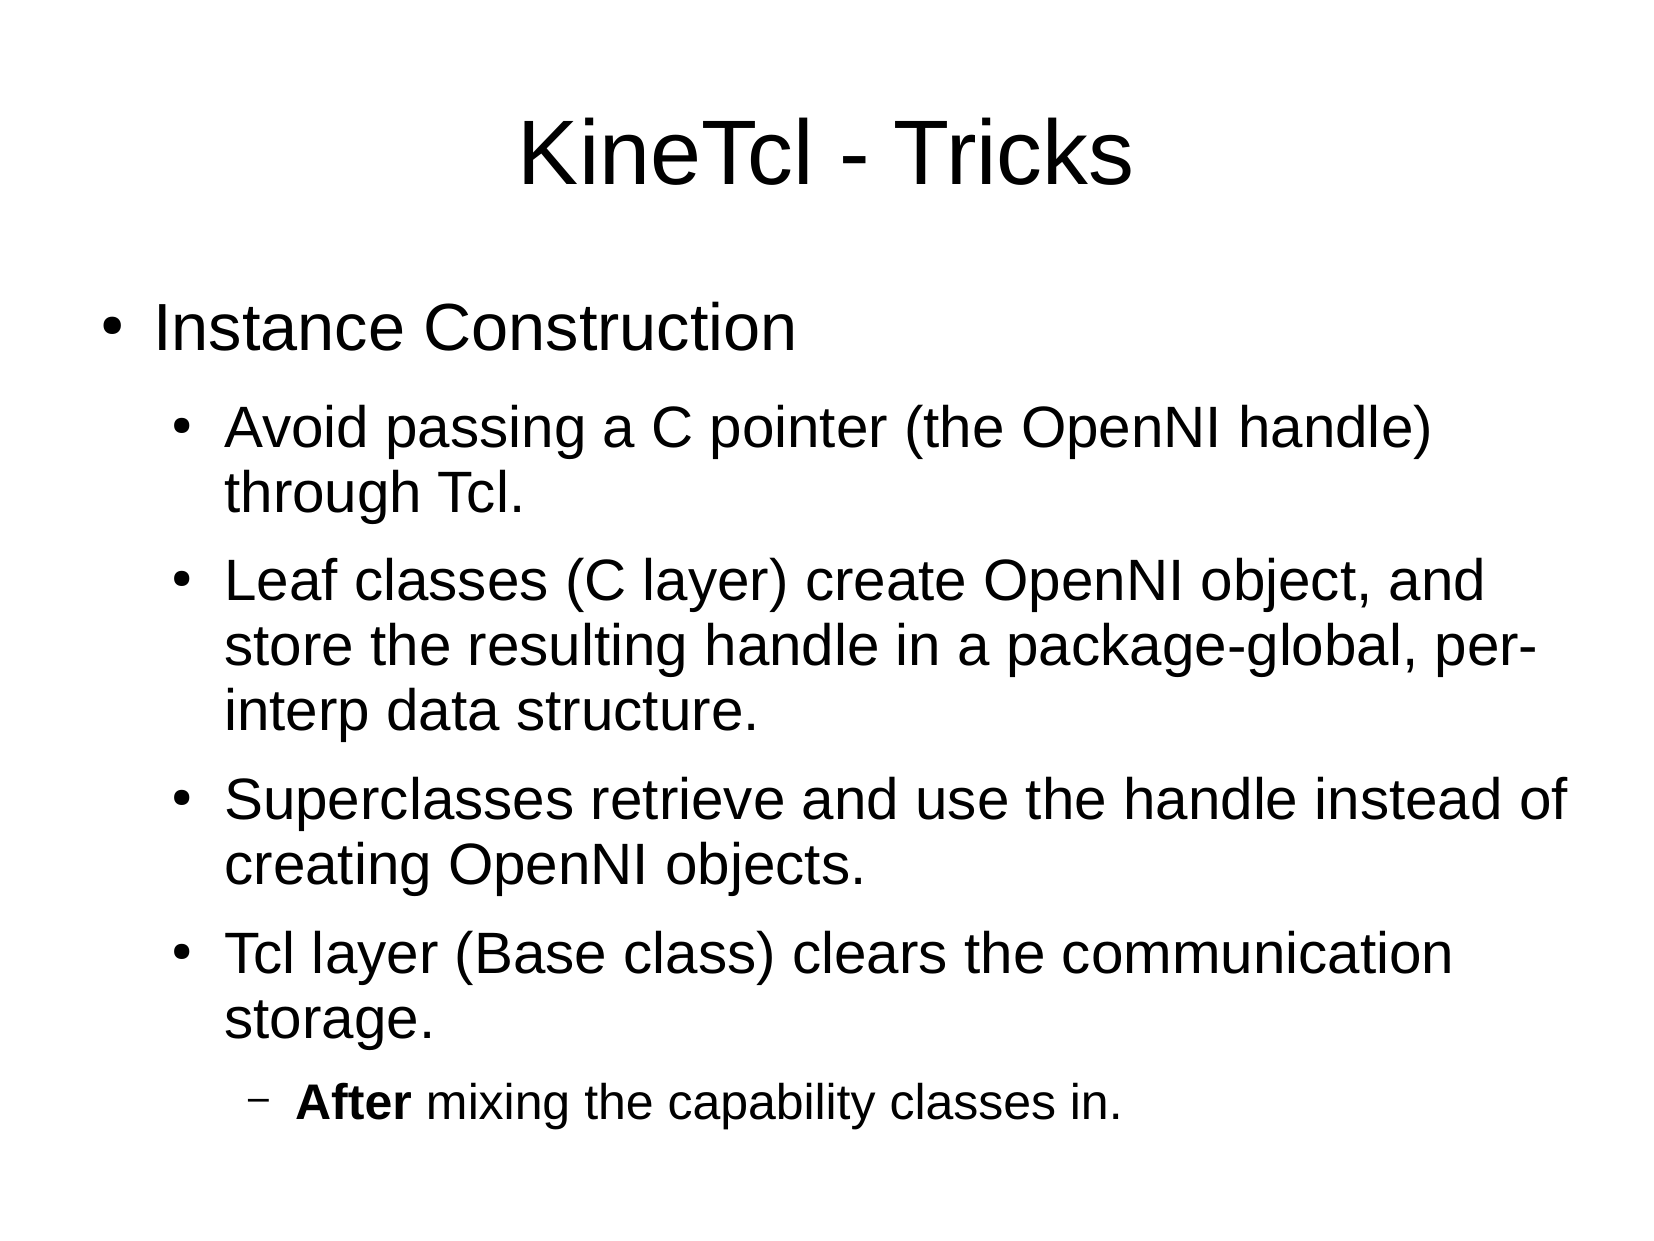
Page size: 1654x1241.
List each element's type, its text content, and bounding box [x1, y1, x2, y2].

list Instance Construction Avoid passing a C pointer (the OpenNI handle) through Tcl. Leaf classes (C layer) create OpenNI object, and store the resulting handle in a package-global, per-interp data structure. Superclasses retrieve and use the handle instead of creating OpenNI objects. Tcl layer (Base class) clears the communication storage. After mixing the capability classes in. [82, 290, 1571, 1130]
title KineTcl - Tricks [82, 56, 1571, 250]
